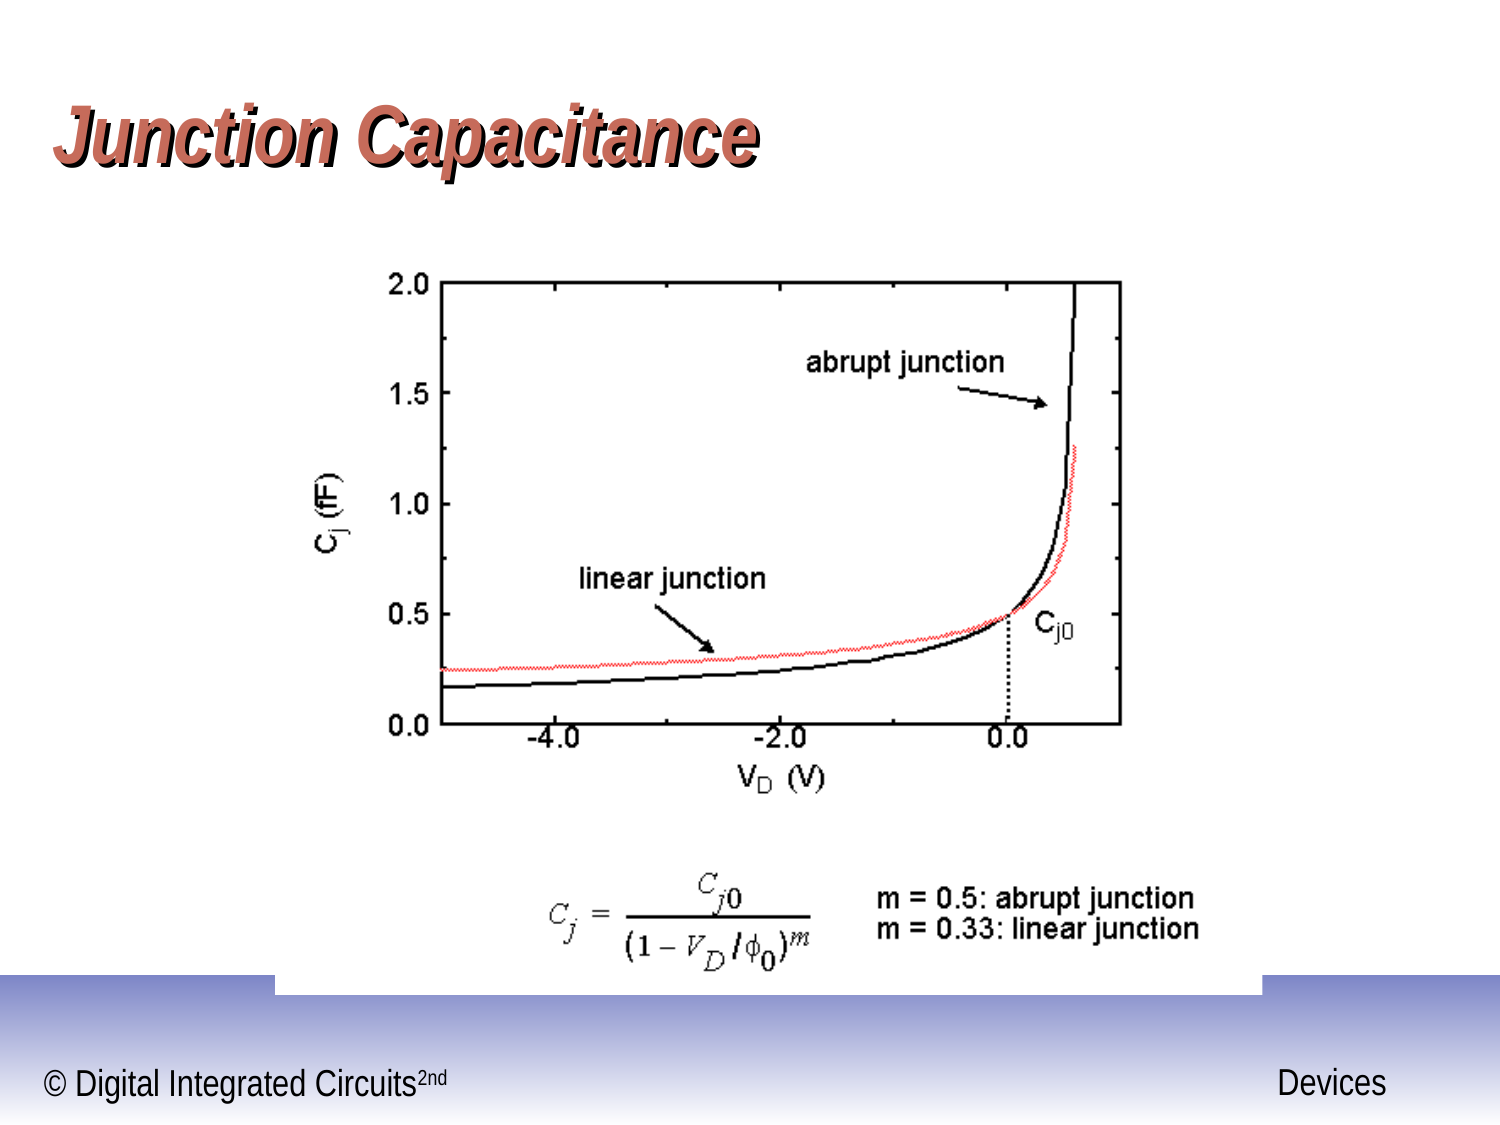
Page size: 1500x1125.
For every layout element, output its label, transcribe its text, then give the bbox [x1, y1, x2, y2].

picture [275, 239, 1263, 995]
title Junction Capacitance [37, 37, 1463, 188]
